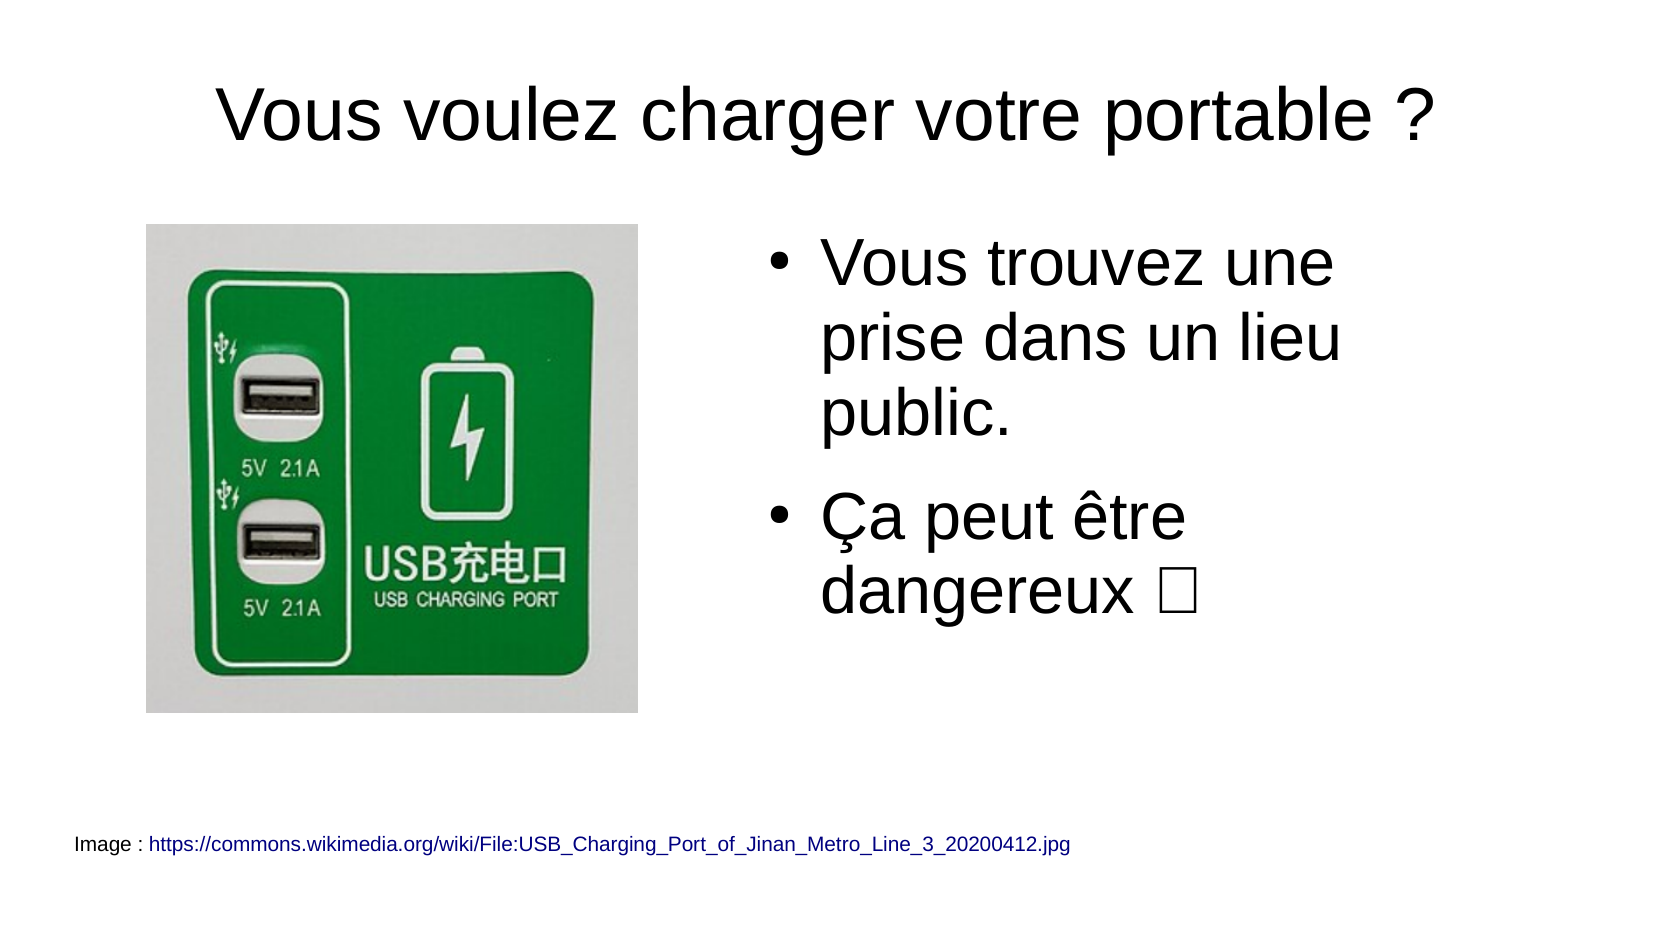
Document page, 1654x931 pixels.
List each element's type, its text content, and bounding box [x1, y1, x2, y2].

text_box Image : https://commons.wikimedia.org/wiki/File:USB_Charging_Port_of_Jinan_Metro_Line_3_20200412.jpg [59, 825, 1088, 864]
picture [146, 224, 638, 713]
list Vous trouvez une prise dans un lieu public. Ça peut être dangereux 😬 [750, 225, 1493, 765]
title Vous voulez charger votre portable ? [82, 37, 1571, 193]
